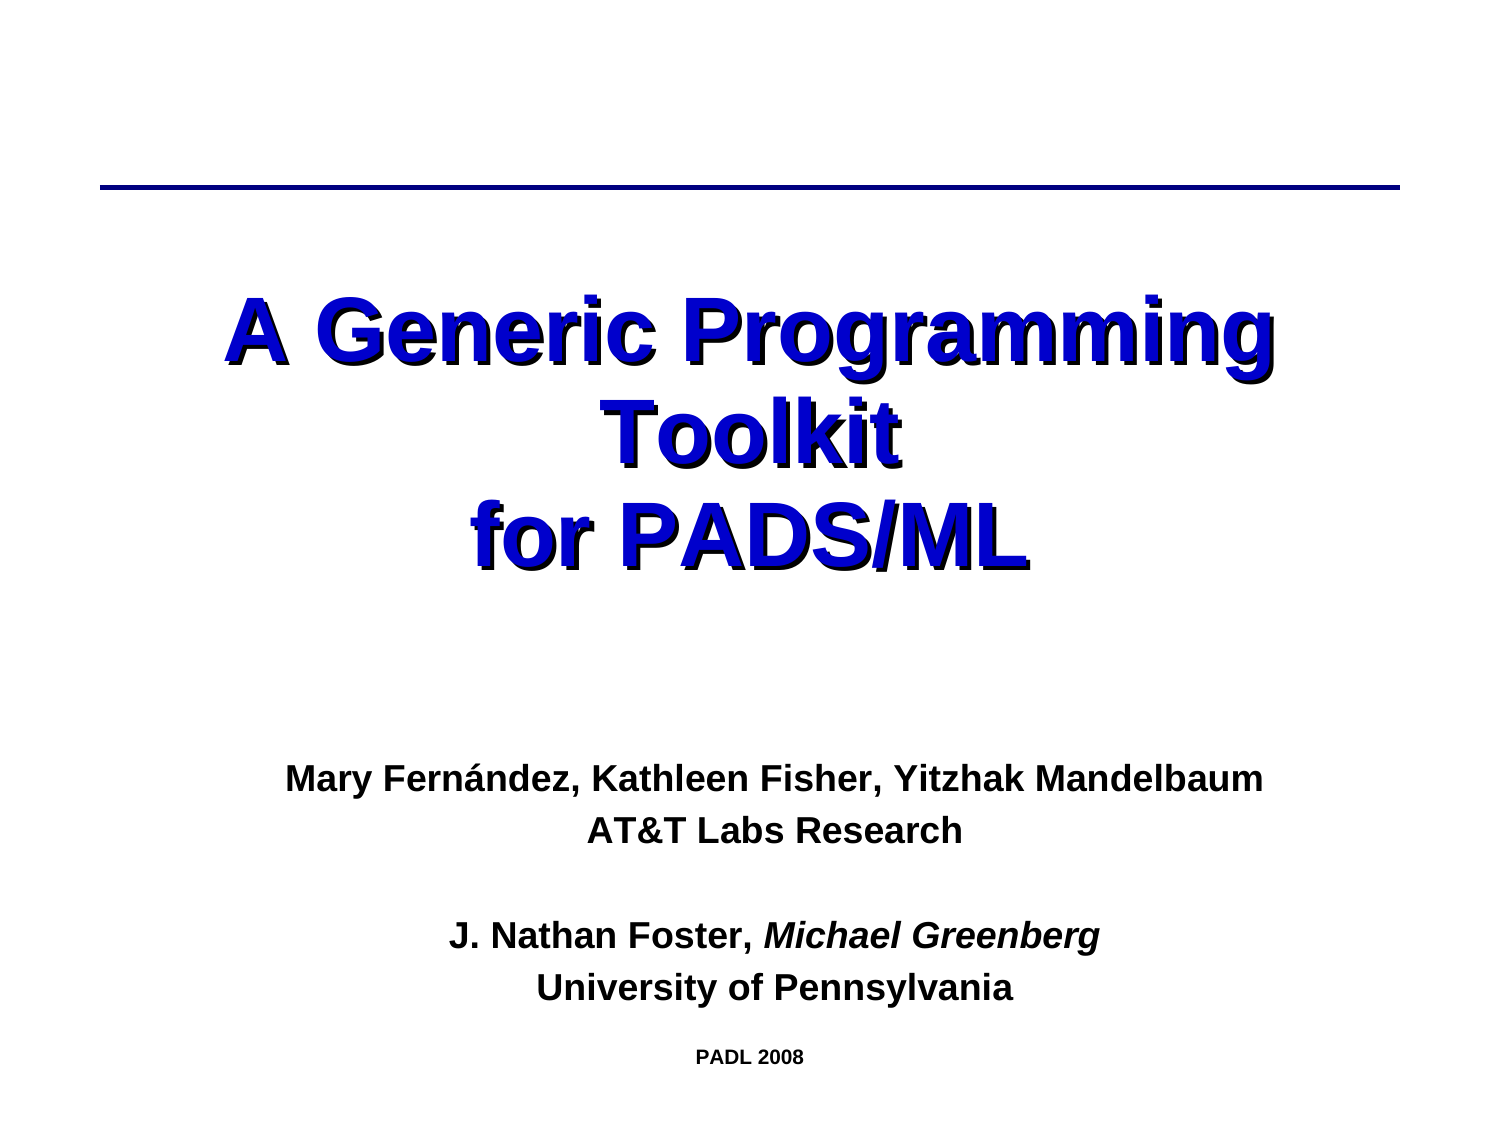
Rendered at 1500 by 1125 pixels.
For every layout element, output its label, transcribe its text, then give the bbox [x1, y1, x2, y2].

title A Generic Programming Toolkit for PADS/ML [99, 270, 1401, 594]
subtitle Mary Fernández, Kathleen Fisher, Yitzhak Mandelbaum AT&T Labs Research J. Nathan Foster, Michael Greenberg University of Pennsylvania [99, 750, 1375, 1017]
